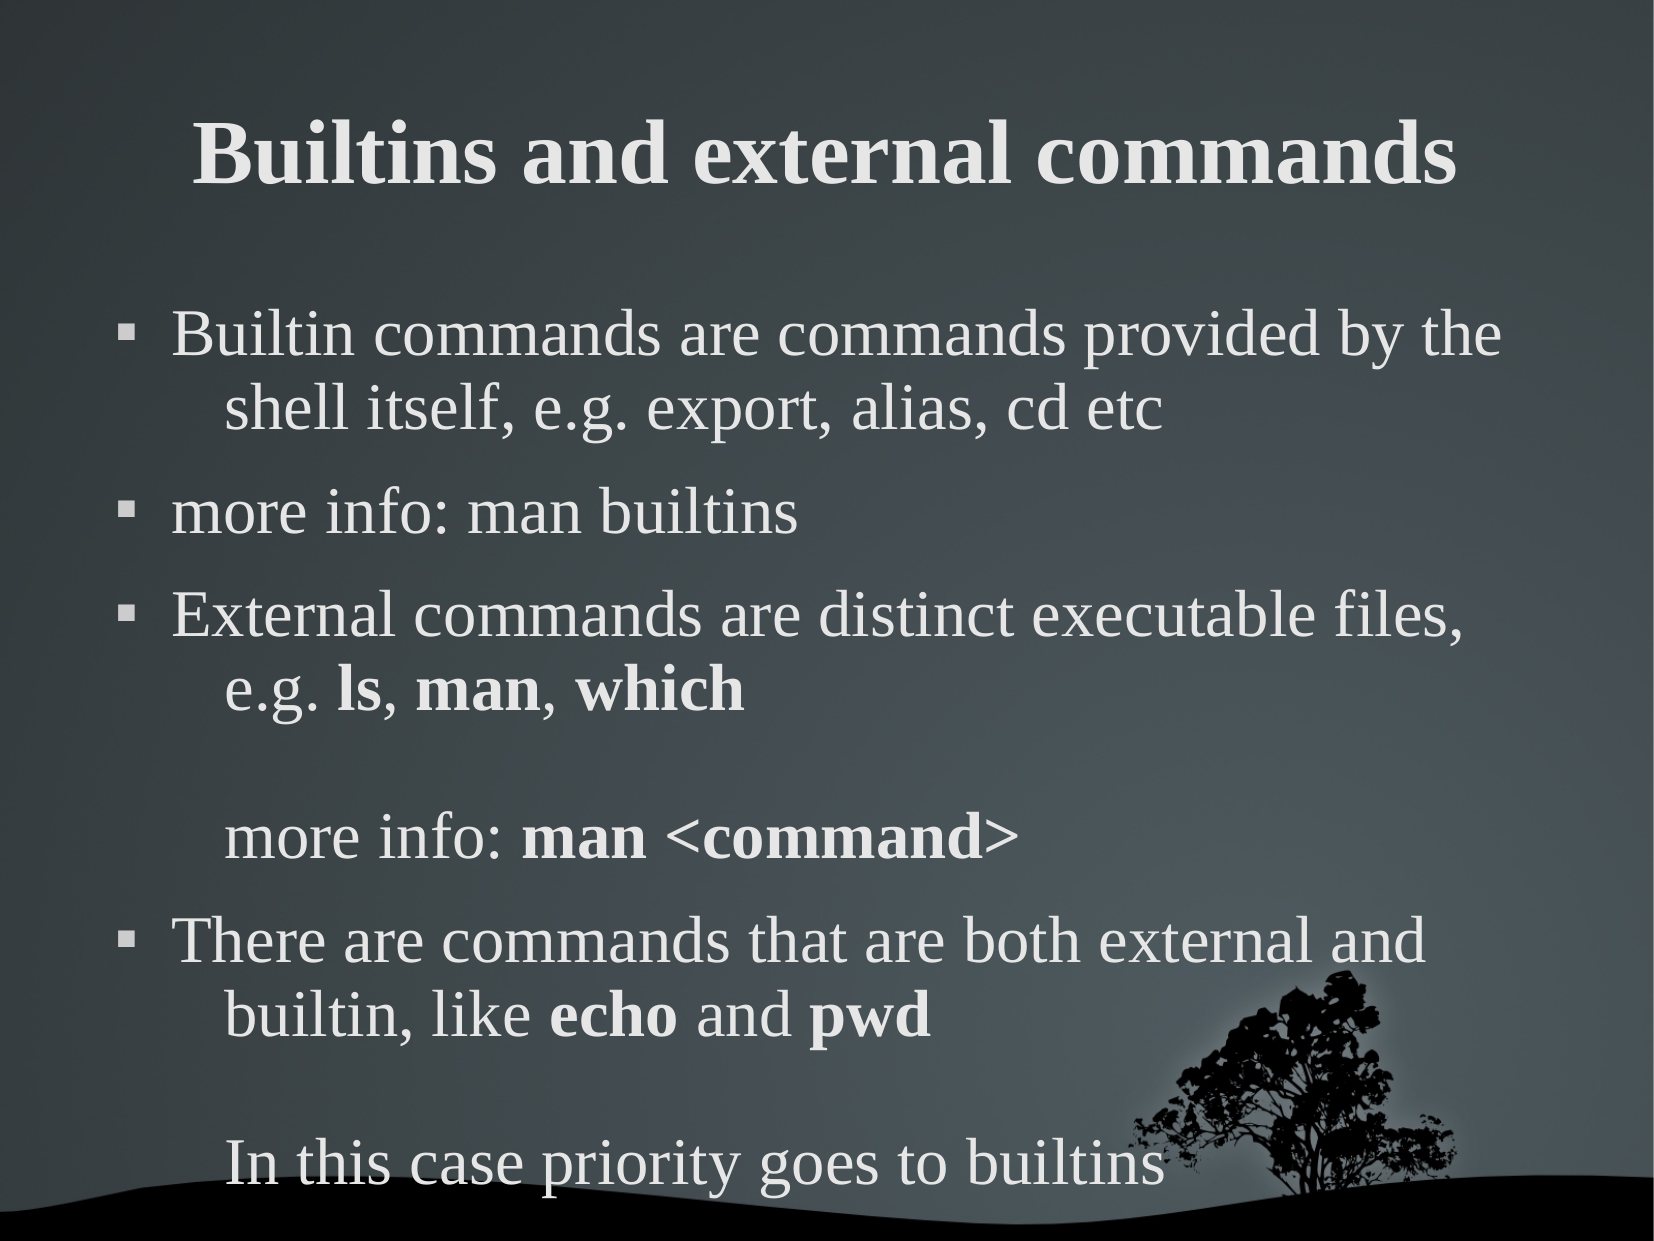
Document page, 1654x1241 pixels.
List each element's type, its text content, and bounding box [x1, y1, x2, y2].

picture [0, 0, 1654, 1241]
list Builtin commands are commands provided by the shell itself, e.g. export, alias, cd etc more info: man builtins External commands are distinct executable files, e.g. ls, man, which more info: man <command> There are commands that are both external and builtin, like echo and pwd In this case priority goes to builtins [82, 296, 1571, 1241]
title Builtins and external commands [82, 33, 1571, 273]
